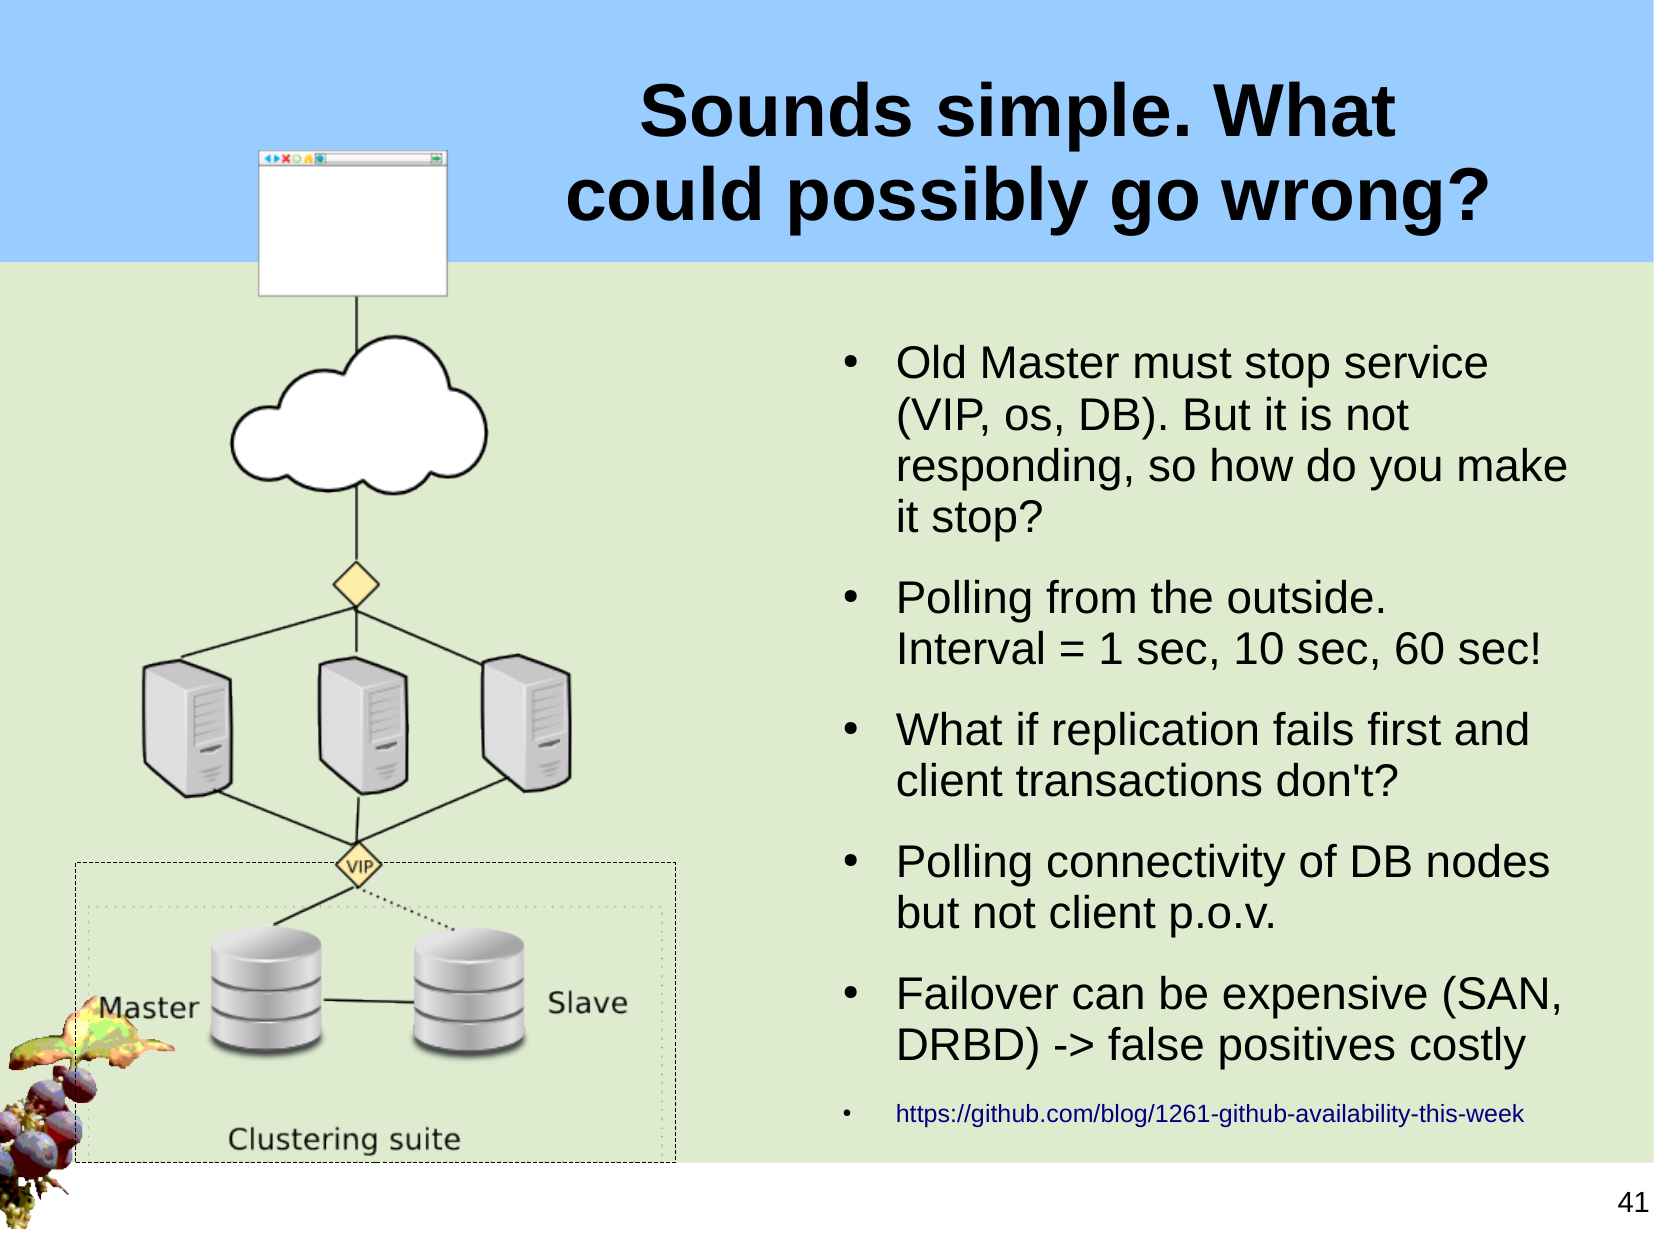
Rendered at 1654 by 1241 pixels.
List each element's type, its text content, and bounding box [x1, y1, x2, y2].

picture [0, 150, 663, 1229]
list Old Master must stop service (VIP, os, DB). But it is not responding, so how do you make it stop? Polling from the outside. Interval = 1 sec, 10 sec, 60 sec! What if replication fails first and client transactions don't? Polling connectivity of DB nodes but not client p.o.v. Failover can be expensive (SAN, DRBD) -> false positives costly https://github.com/blog/1261-github-availability-this-week [825, 337, 1571, 1142]
title Sounds simple. What could possibly go wrong? [487, 49, 1571, 257]
